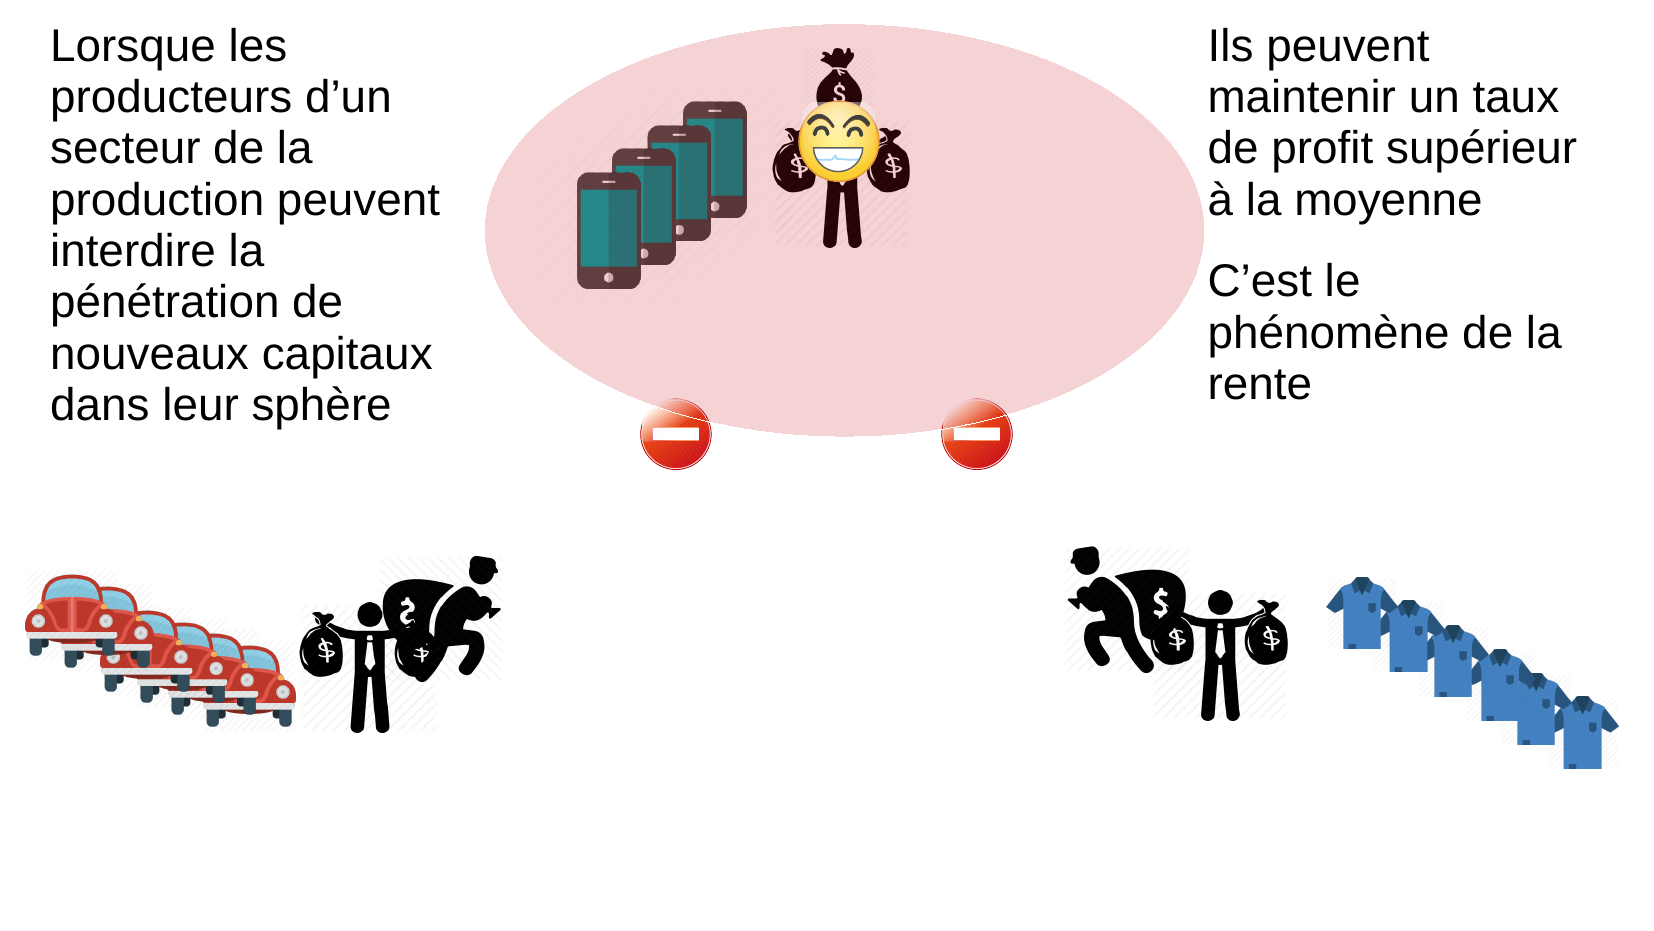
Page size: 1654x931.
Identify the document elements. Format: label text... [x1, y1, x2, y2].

picture [1062, 545, 1288, 721]
picture [625, 395, 727, 485]
text_box C’est le phénomène de la rente [1192, 248, 1595, 449]
picture [791, 93, 887, 189]
text_box [484, 23, 1192, 438]
picture [927, 409, 1028, 485]
picture [1326, 577, 1619, 769]
text_box Ils peuvent maintenir un taux de profit supérieur à la moyenne [1192, 12, 1630, 249]
text_box Lorsque les producteurs d’un secteur de la production peuvent interdire la pénétration de nouveaux capitaux dans leur sphère [35, 12, 473, 461]
picture [25, 568, 296, 733]
picture [299, 555, 506, 733]
